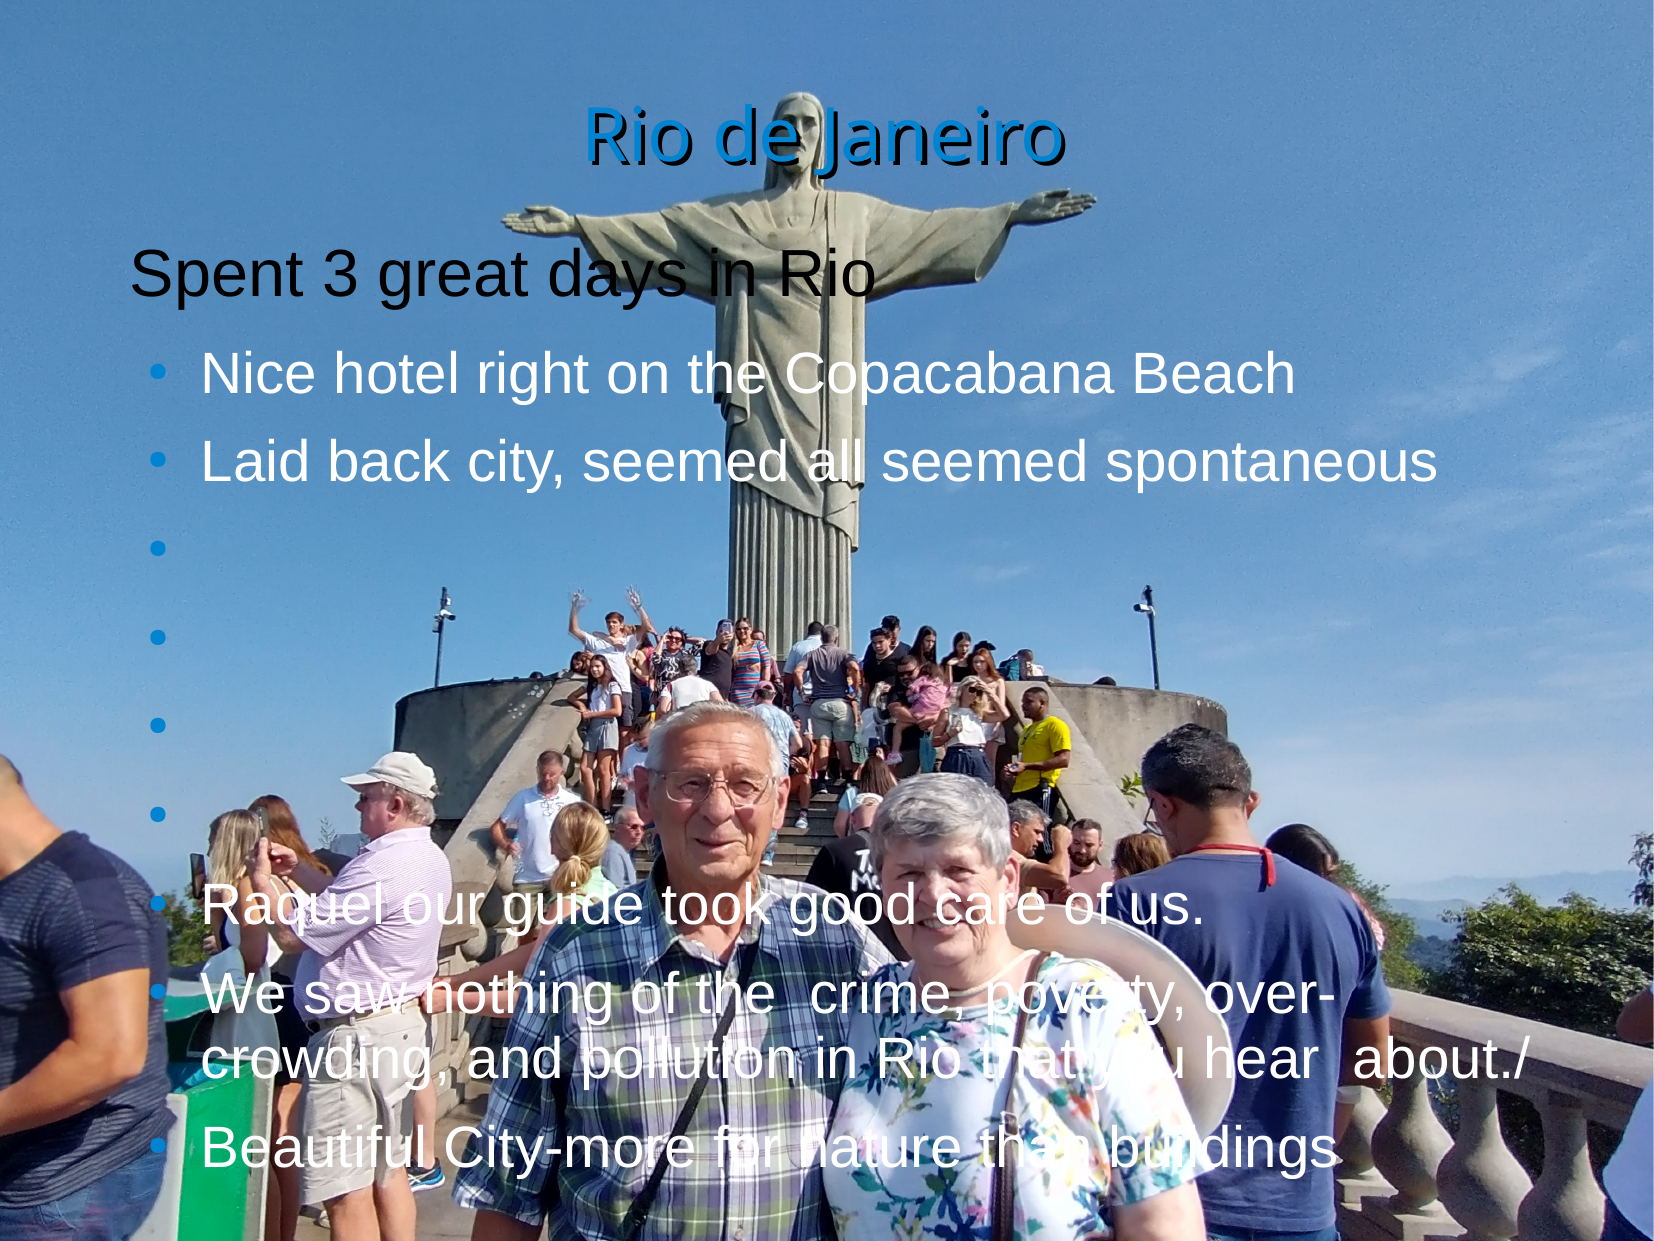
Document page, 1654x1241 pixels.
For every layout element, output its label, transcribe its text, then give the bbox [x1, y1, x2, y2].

picture [0, 0, 1654, 1241]
list Spent 3 great days in Rio Nice hotel right on the Copacabana Beach Laid back city, seemed all seemed spontaneous Raquel our guide took good care of us. We saw nothing of the crime, poverty, over-crowding, and pollution in Rio that you hear about./ Beautiful City-more for nature than buildings [59, 236, 1565, 1211]
title Rio de Janeiro [129, 64, 1518, 236]
